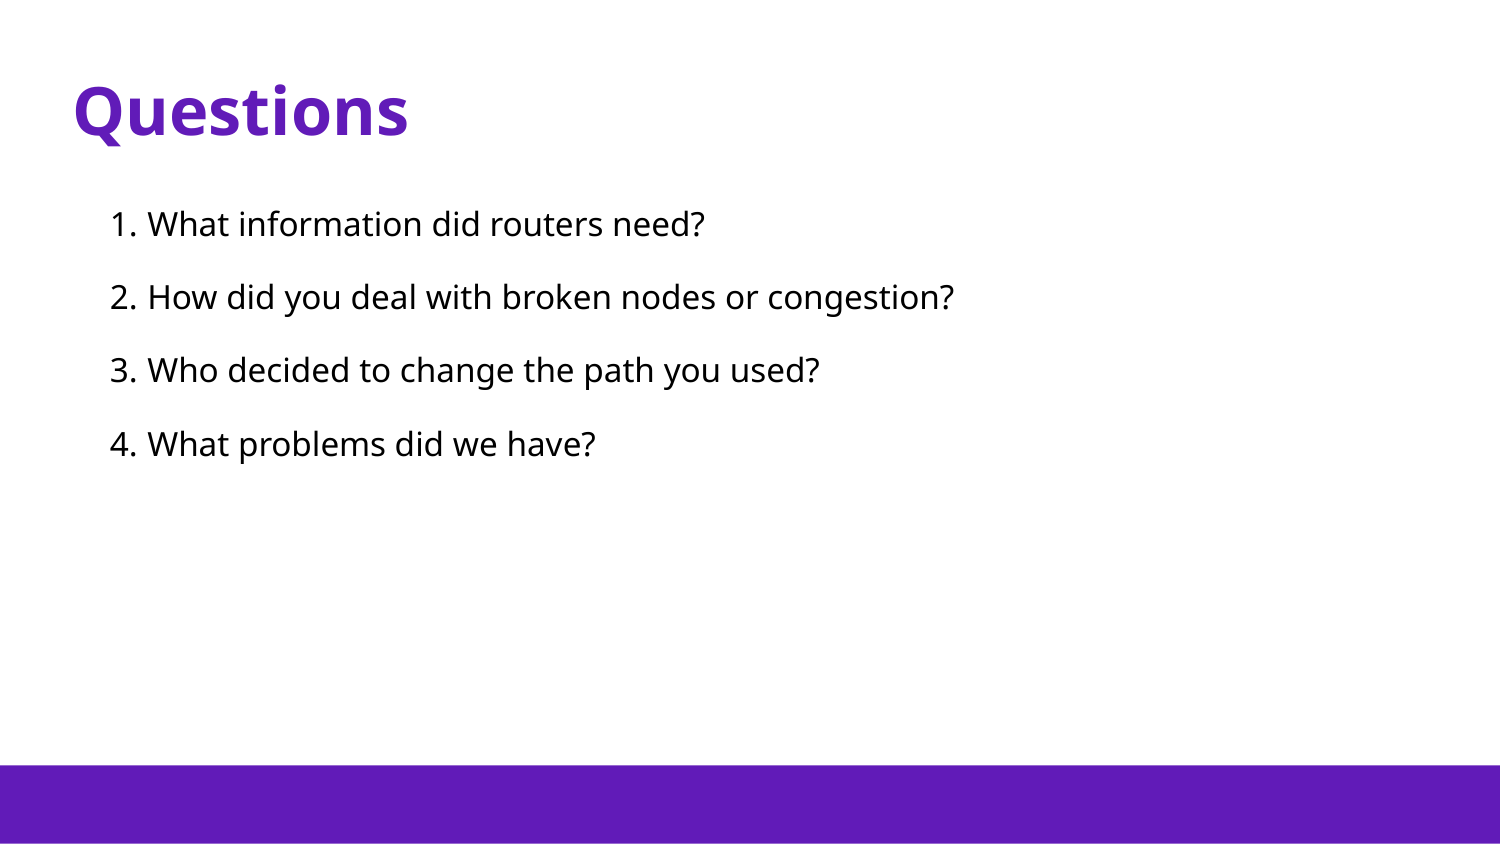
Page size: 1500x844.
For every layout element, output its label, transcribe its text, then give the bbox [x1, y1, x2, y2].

list What information did routers need? How did you deal with broken nodes or congestion? Who decided to change the path you used? What problems did we have? [57, 188, 1273, 709]
title Questions [57, 54, 1273, 164]
